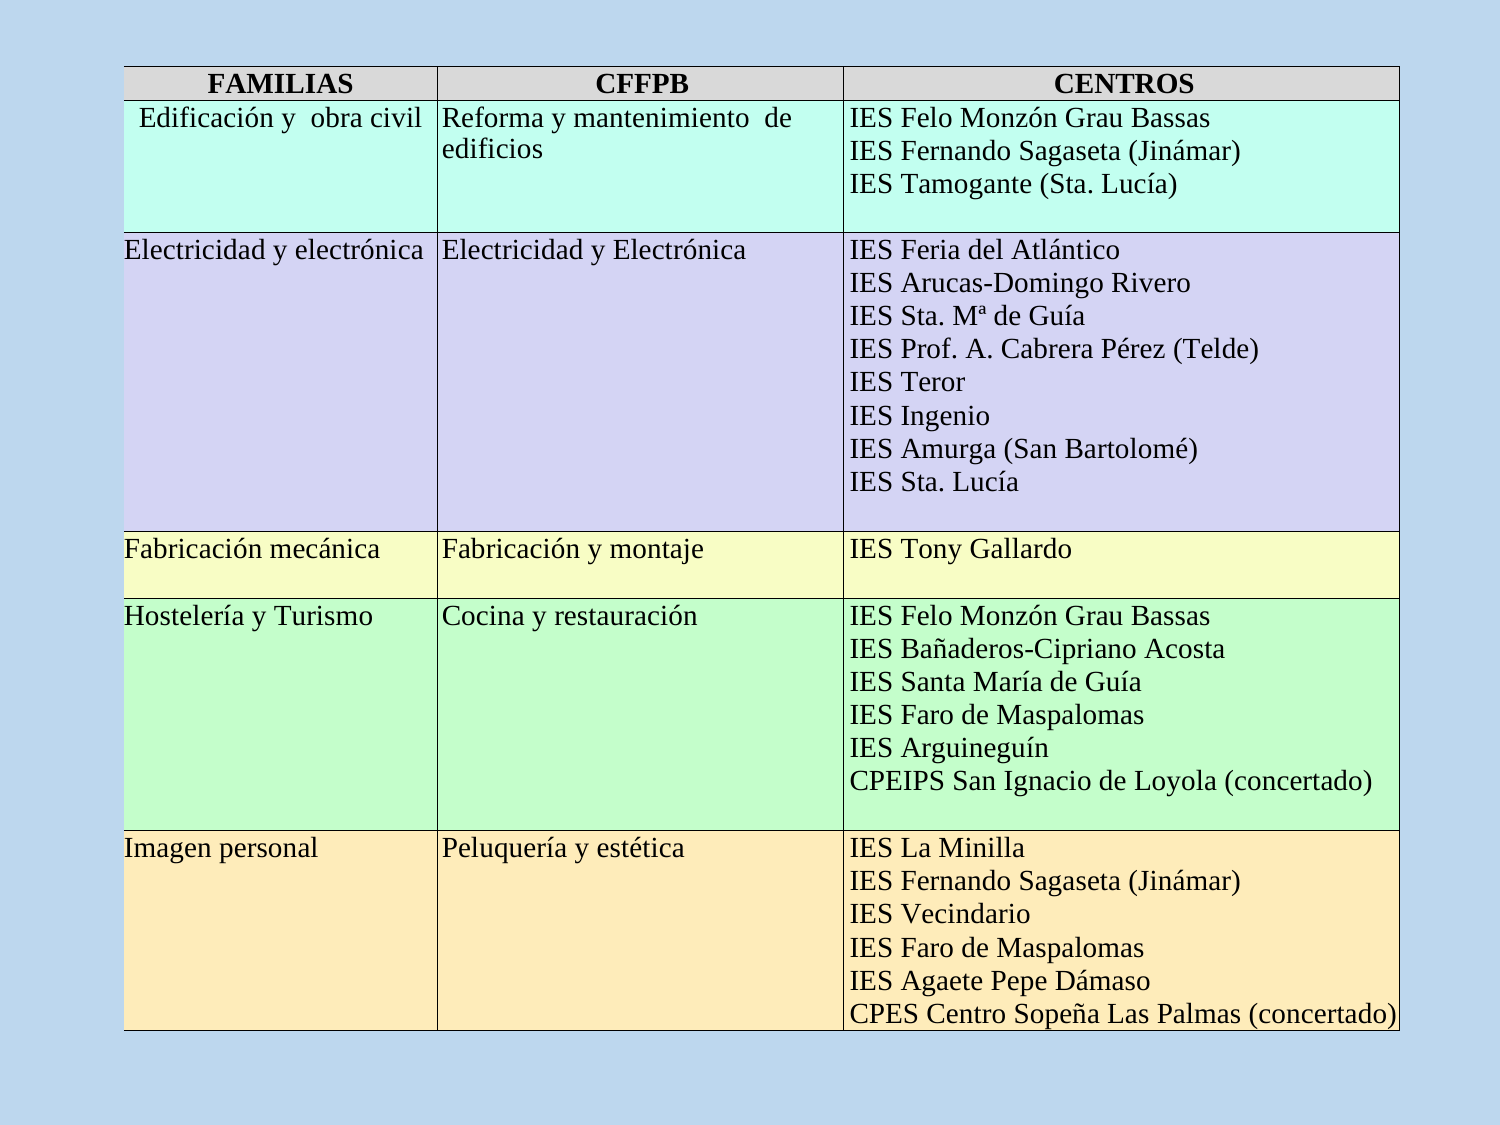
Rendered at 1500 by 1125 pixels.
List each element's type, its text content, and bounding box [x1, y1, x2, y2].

table_cell Cocina y restauración [438, 599, 843, 830]
table_cell Peluquería y estética [438, 831, 843, 1030]
table_cell Electricidad y electrónica [124, 233, 437, 531]
table_cell Fabricación y montaje [438, 532, 843, 598]
table_cell Fabricación mecánica [124, 532, 437, 598]
table_cell IES Felo Monzón Grau Bassas IES Bañaderos-Cipriano Acosta IES Santa María de Guía IES Faro de Maspalomas IES Arguineguín CPEIPS San Ignacio de Loyola (concertado) [844, 599, 1399, 830]
table_header CENTROS [844, 67, 1399, 100]
table_cell Hostelería y Turismo [124, 599, 437, 830]
table_cell Edificación y obra civil [124, 101, 437, 232]
table_cell Reforma y mantenimiento de edificios [438, 101, 843, 232]
table_cell IES Felo Monzón Grau Bassas IES Fernando Sagaseta (Jinámar) IES Tamogante (Sta. Lucía) [844, 101, 1399, 232]
table_cell Imagen personal [124, 831, 437, 1030]
table_cell IES La Minilla IES Fernando Sagaseta (Jinámar) IES Vecindario IES Faro de Maspalomas IES Agaete Pepe Dámaso CPES Centro Sopeña Las Palmas (concertado) [844, 831, 1399, 1030]
table_header FAMILIAS [124, 67, 437, 100]
table_cell IES Feria del Atlántico IES Arucas-Domingo Rivero IES Sta. Mª de Guía IES Prof. A. Cabrera Pérez (Telde) IES Teror IES Ingenio IES Amurga (San Bartolomé) IES Sta. Lucía [844, 233, 1399, 531]
table_cell Electricidad y Electrónica [438, 233, 843, 531]
table_cell IES Tony Gallardo [844, 532, 1399, 598]
table_header CFFPB [438, 67, 843, 100]
